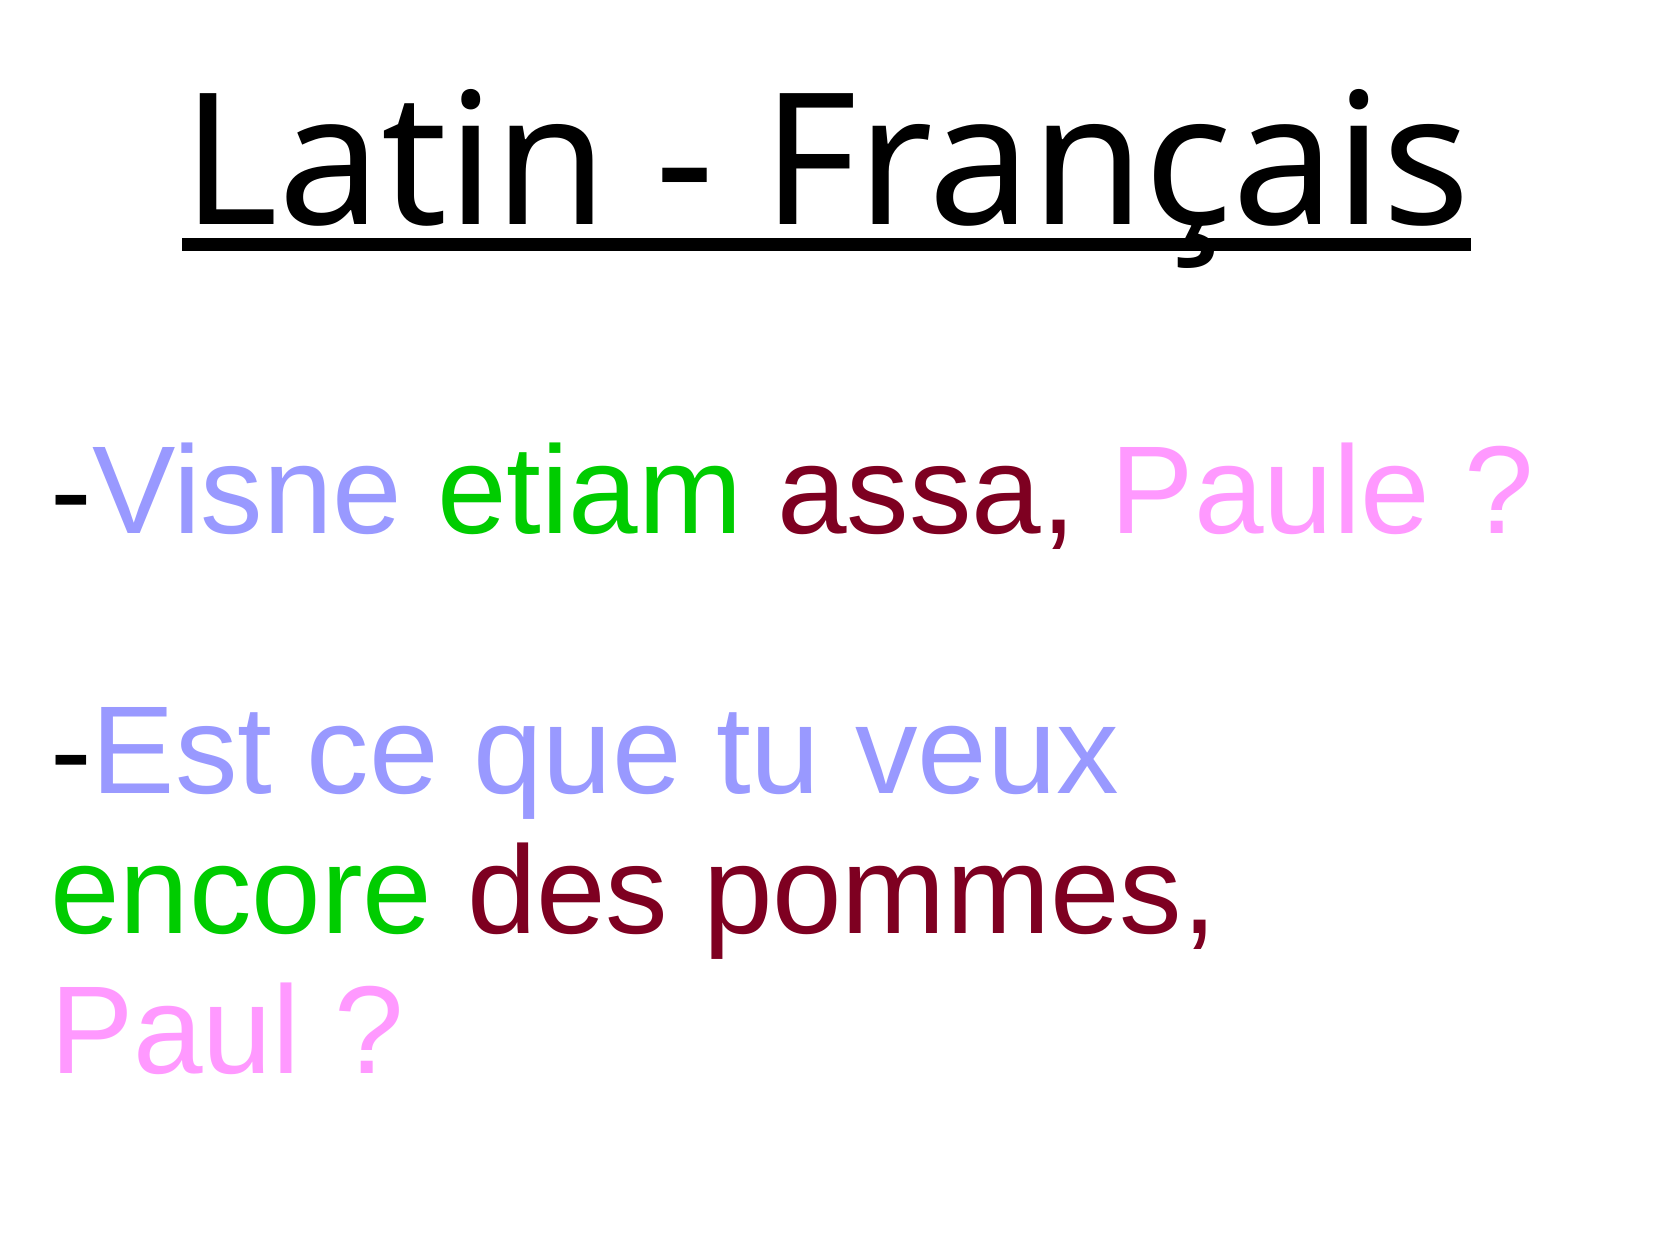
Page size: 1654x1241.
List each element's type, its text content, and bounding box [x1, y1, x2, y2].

text_box -Est ce que tu veux encore des pommes, Paul ? [35, 673, 1465, 1108]
title Latin - Français [82, 48, 1571, 258]
text_box -Visne etiam assa, Paule ? [35, 413, 1551, 568]
